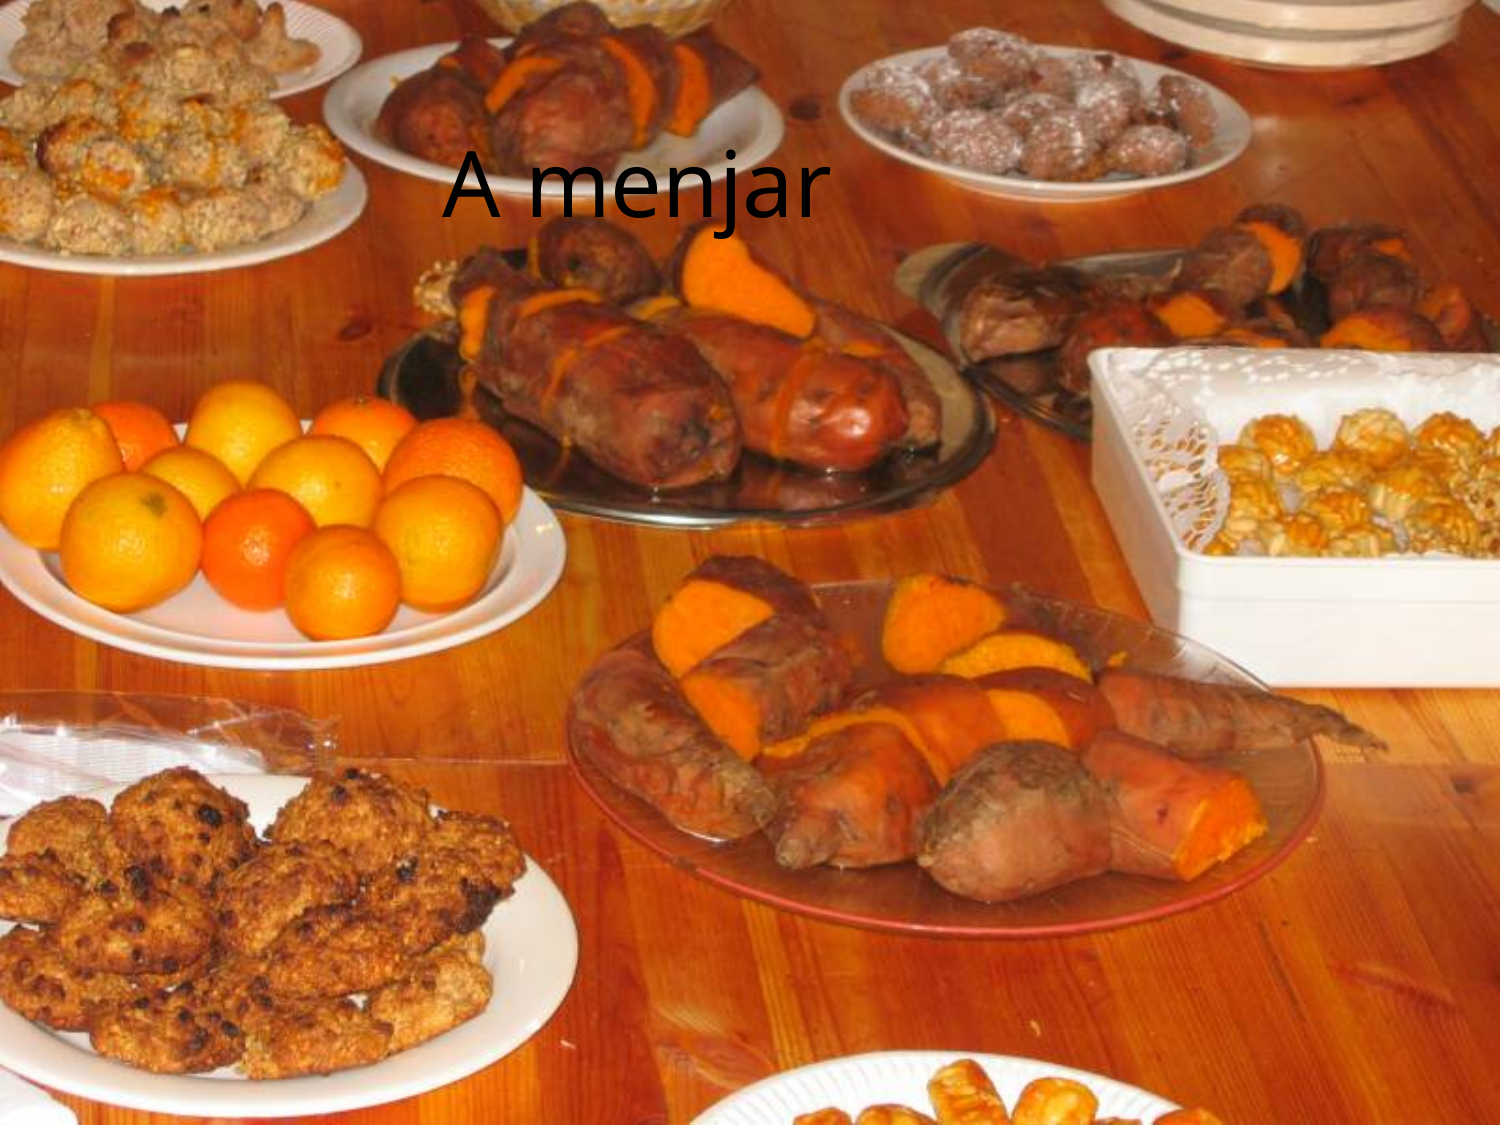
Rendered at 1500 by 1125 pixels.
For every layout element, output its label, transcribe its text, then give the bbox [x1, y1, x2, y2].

picture [0, 0, 1500, 1125]
text_box A menjar [427, 111, 848, 253]
